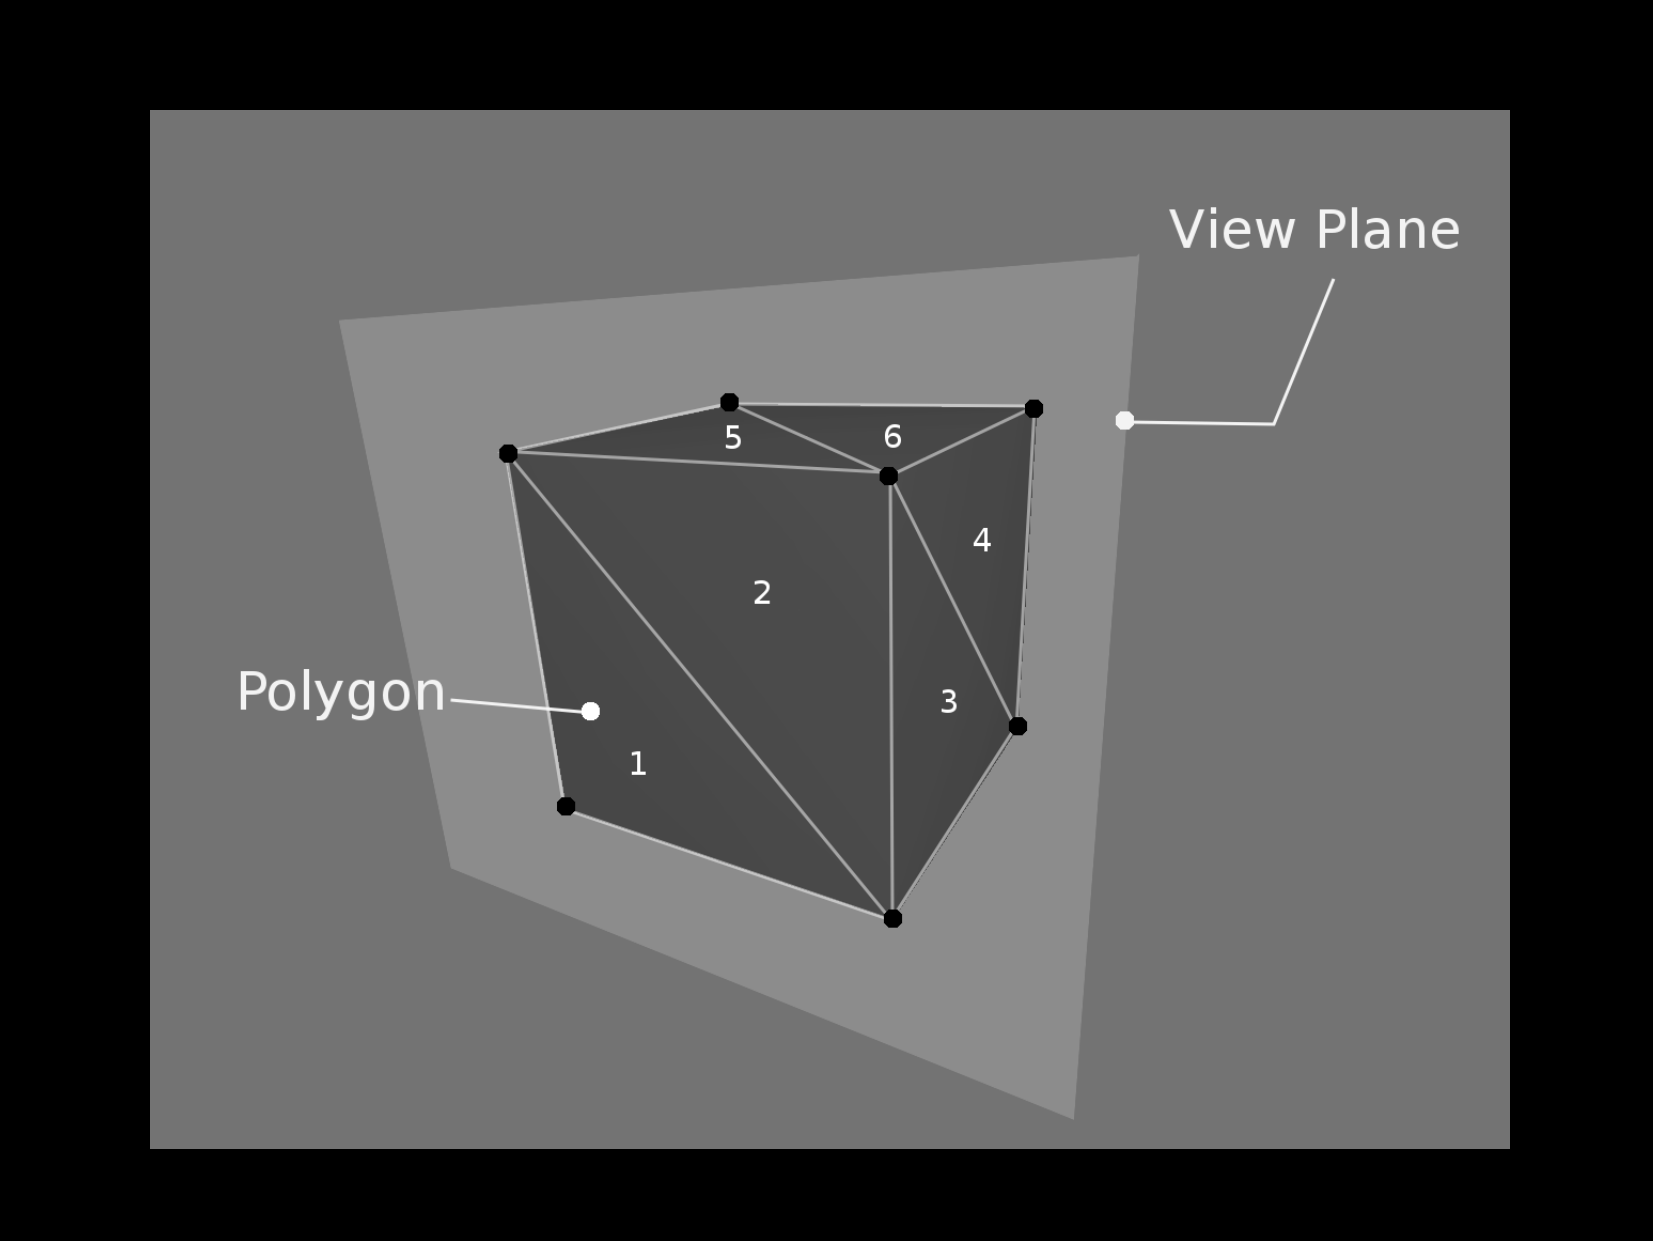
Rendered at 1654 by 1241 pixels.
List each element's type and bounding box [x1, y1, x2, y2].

picture [150, 110, 1510, 1149]
